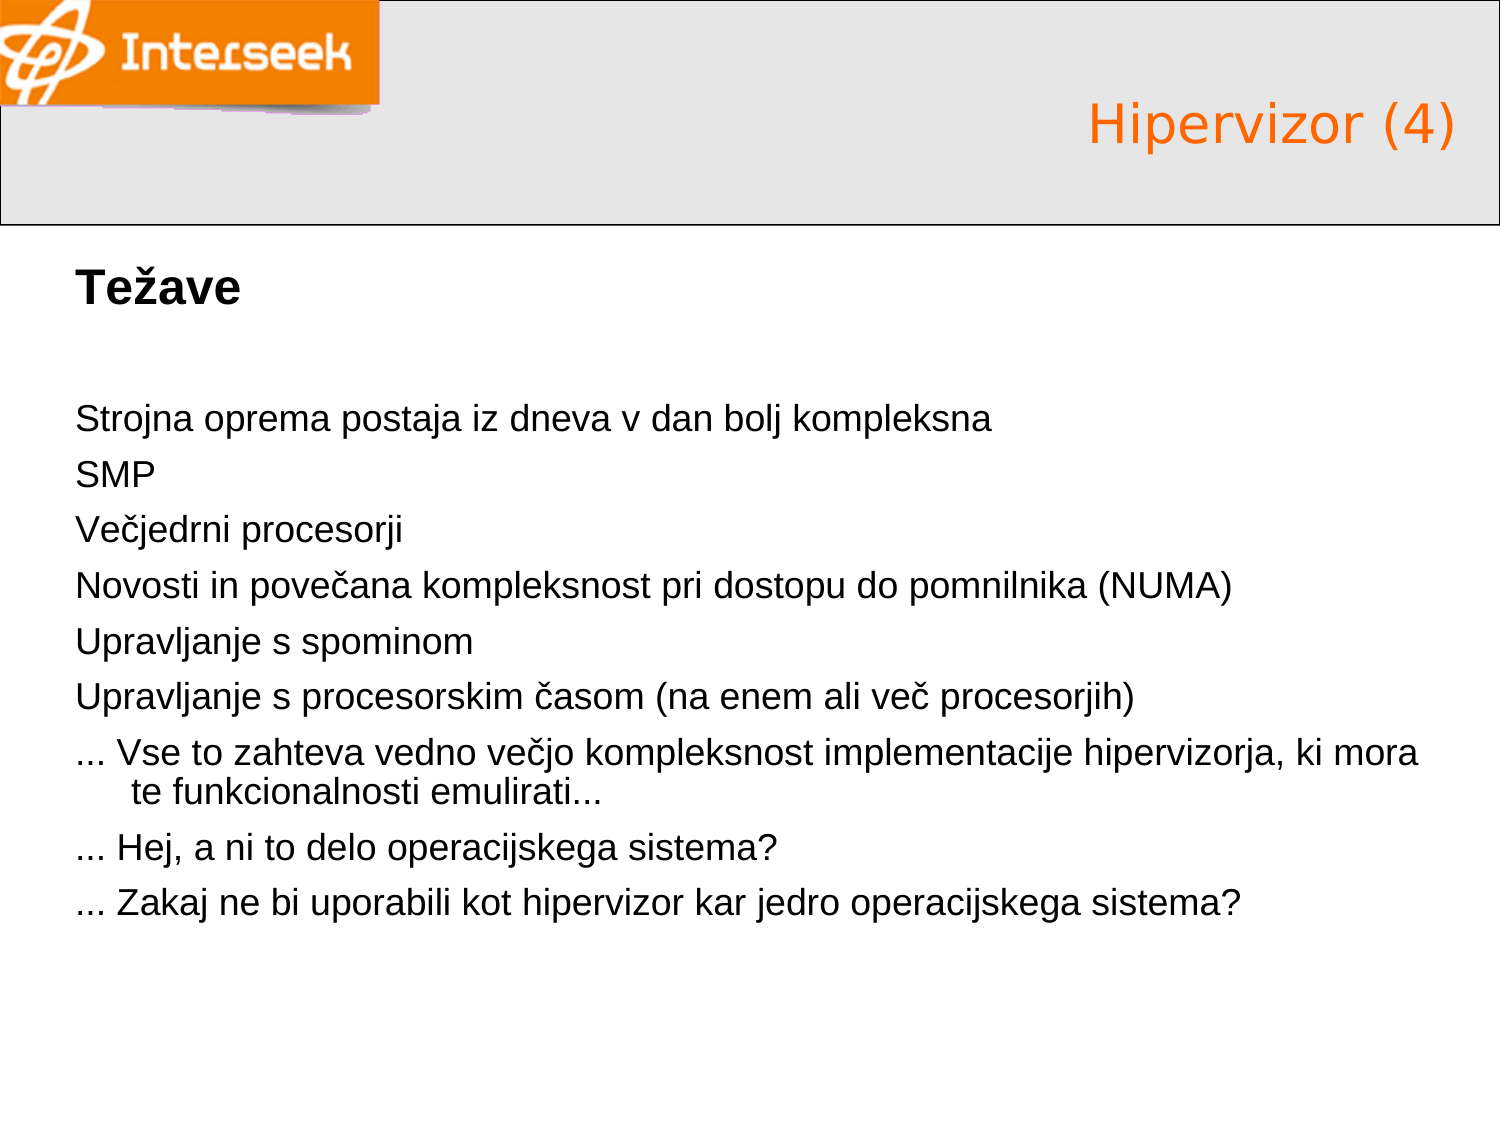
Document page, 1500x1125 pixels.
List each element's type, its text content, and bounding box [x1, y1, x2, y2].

title Hipervizor (4) [430, 31, 1459, 220]
text_box [0, 0, 1500, 225]
picture [0, 0, 410, 120]
list Težave Strojna oprema postaja iz dneva v dan bolj kompleksna SMP Večjedrni procesorji Novosti in povečana kompleksnost pri dostopu do pomnilnika (NUMA) Upravljanje s spominom Upravljanje s procesorskim časom (na enem ali več procesorjih) ... Vse to zahteva vedno večjo kompleksnost implementacije hipervizorja, ki mora te funkcionalnosti emulirati... ... Hej, a ni to delo operacijskega sistema? ... Zakaj ne bi uporabili kot hipervizor kar jedro operacijskega sistema? [75, 263, 1425, 1006]
